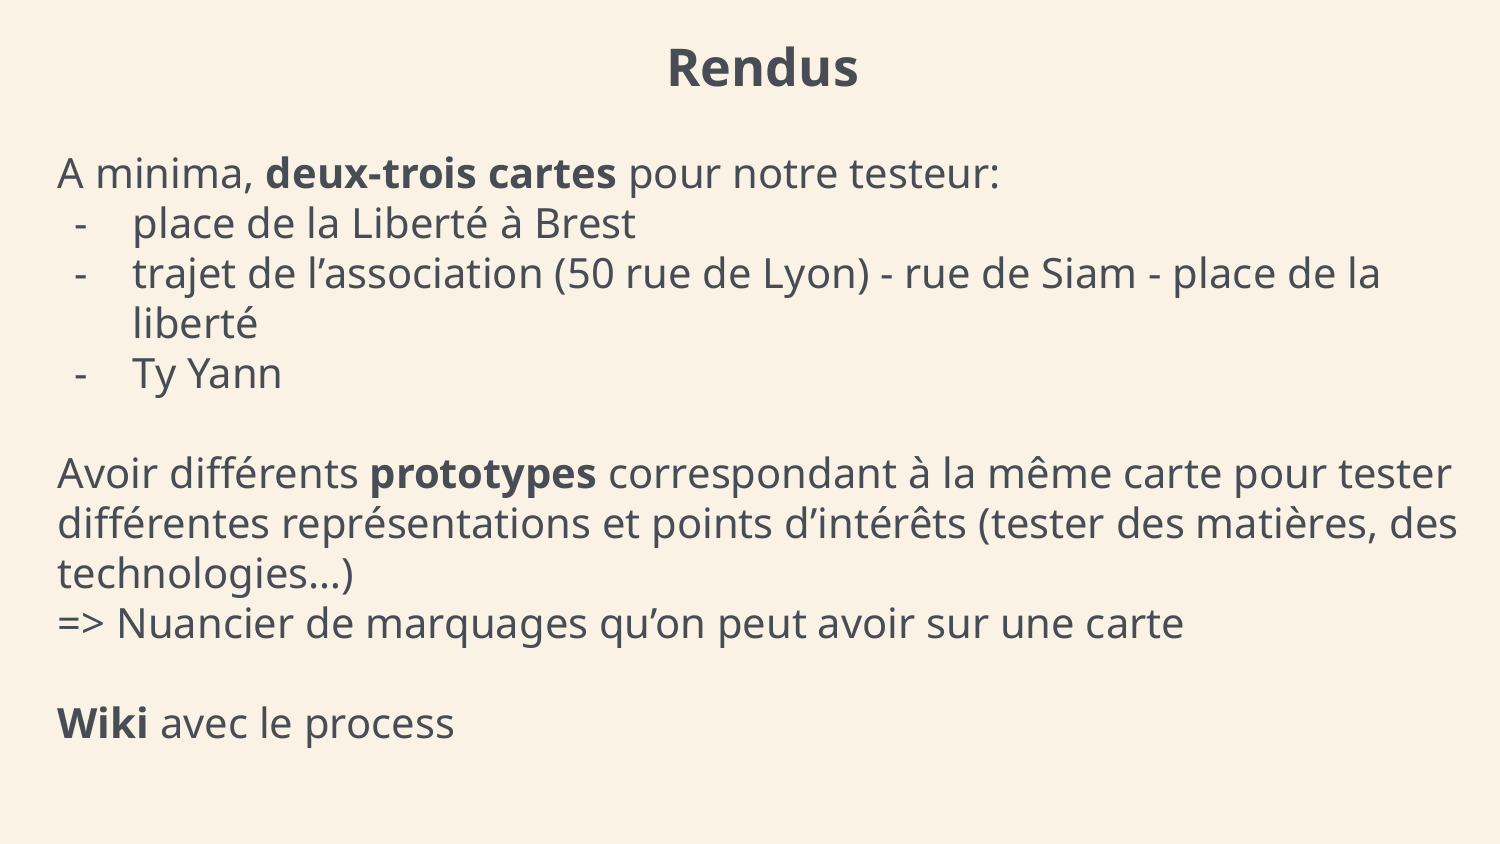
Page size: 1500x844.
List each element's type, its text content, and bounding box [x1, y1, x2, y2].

text_box Rendus A minima, deux-trois cartes pour notre testeur: place de la Liberté à Brest trajet de l’association (50 rue de Lyon) - rue de Siam - place de la liberté Ty Yann Avoir différents prototypes correspondant à la même carte pour tester différentes représentations et points d’intérêts (tester des matières, des technologies…) => Nuancier de marquages qu’on peut avoir sur une carte Wiki avec le process [42, 19, 1483, 763]
